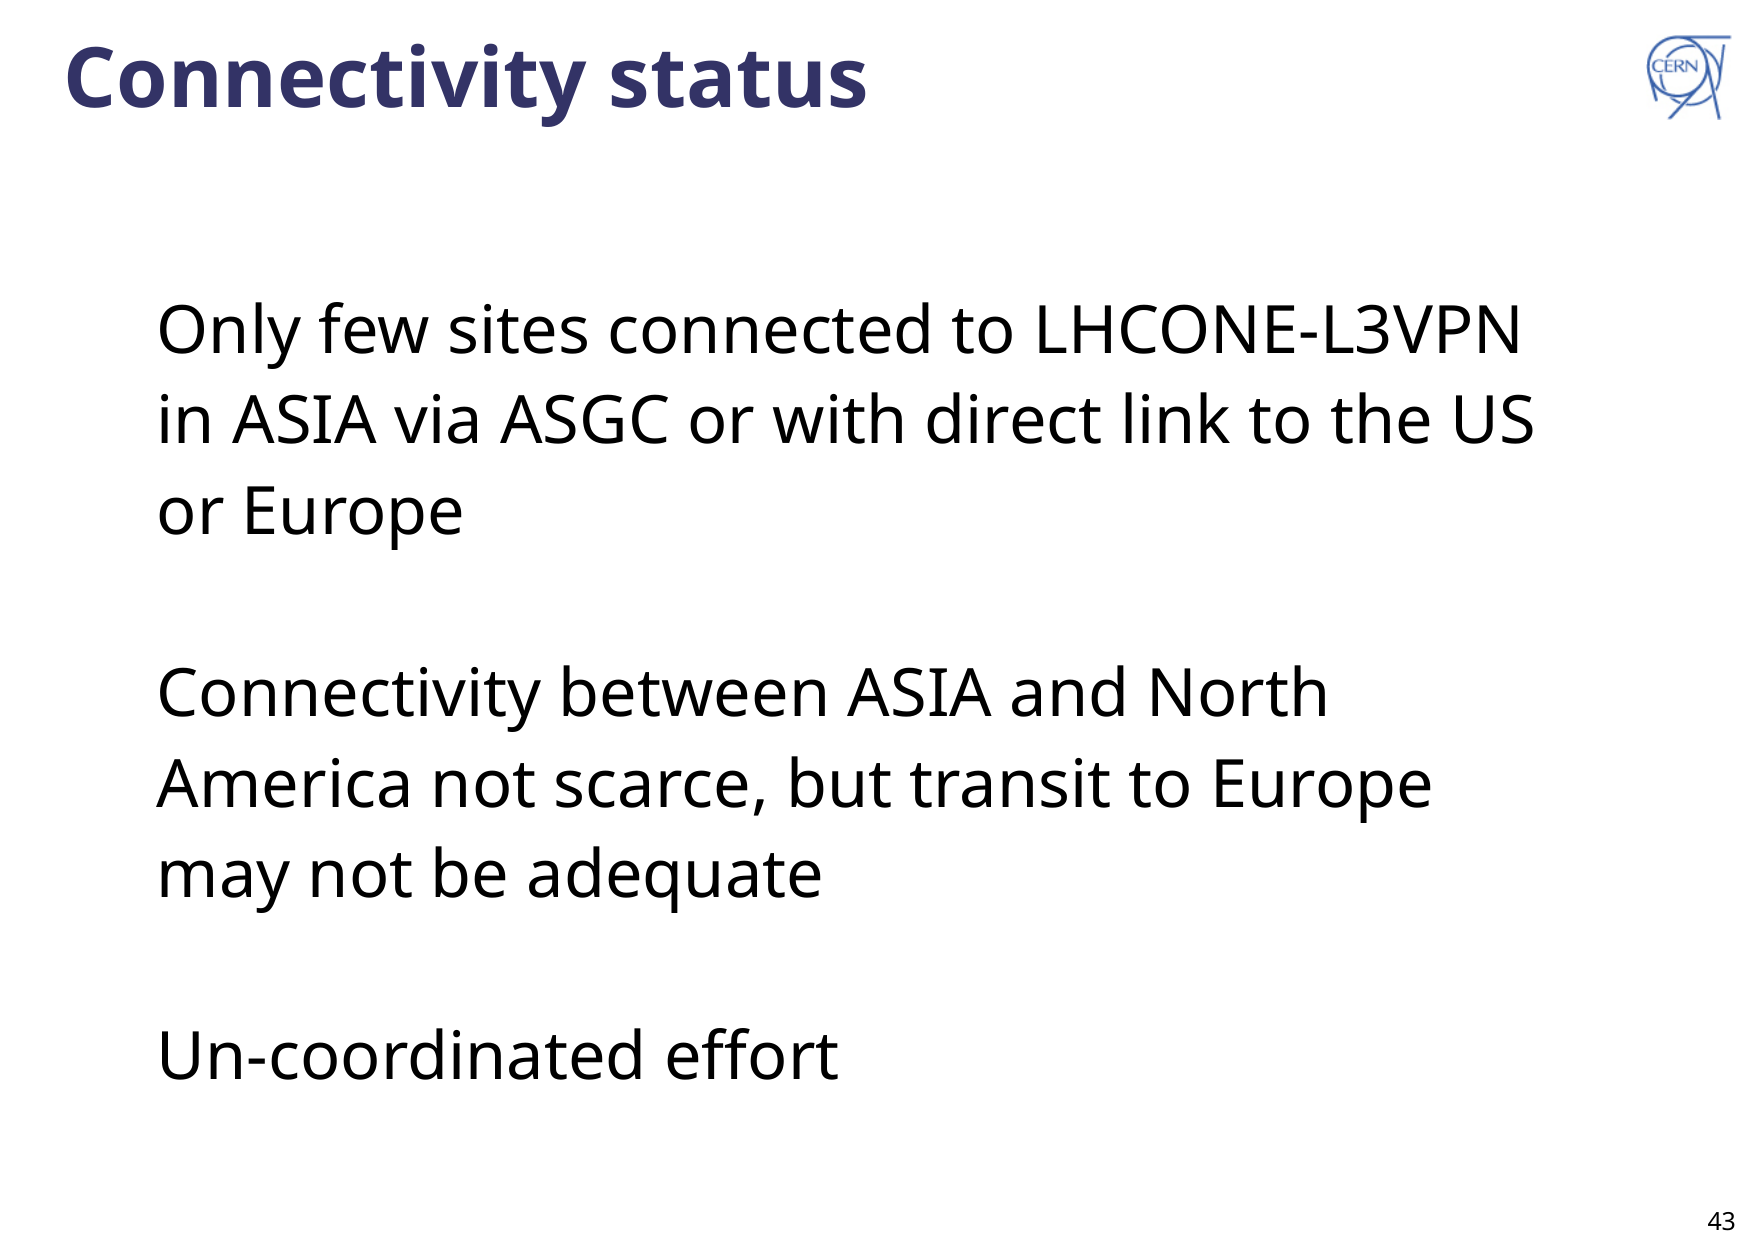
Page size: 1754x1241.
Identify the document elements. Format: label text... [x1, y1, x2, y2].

picture [1646, 34, 1732, 120]
text_box Only few sites connected to LHCONE-L3VPN in ASIA via ASGC or with direct link to the US or Europe Connectivity between ASIA and North America not scarce, but transit to Europe may not be adequate Un-coordinated effort [142, 274, 1580, 1181]
title Connectivity status [63, 0, 1621, 166]
